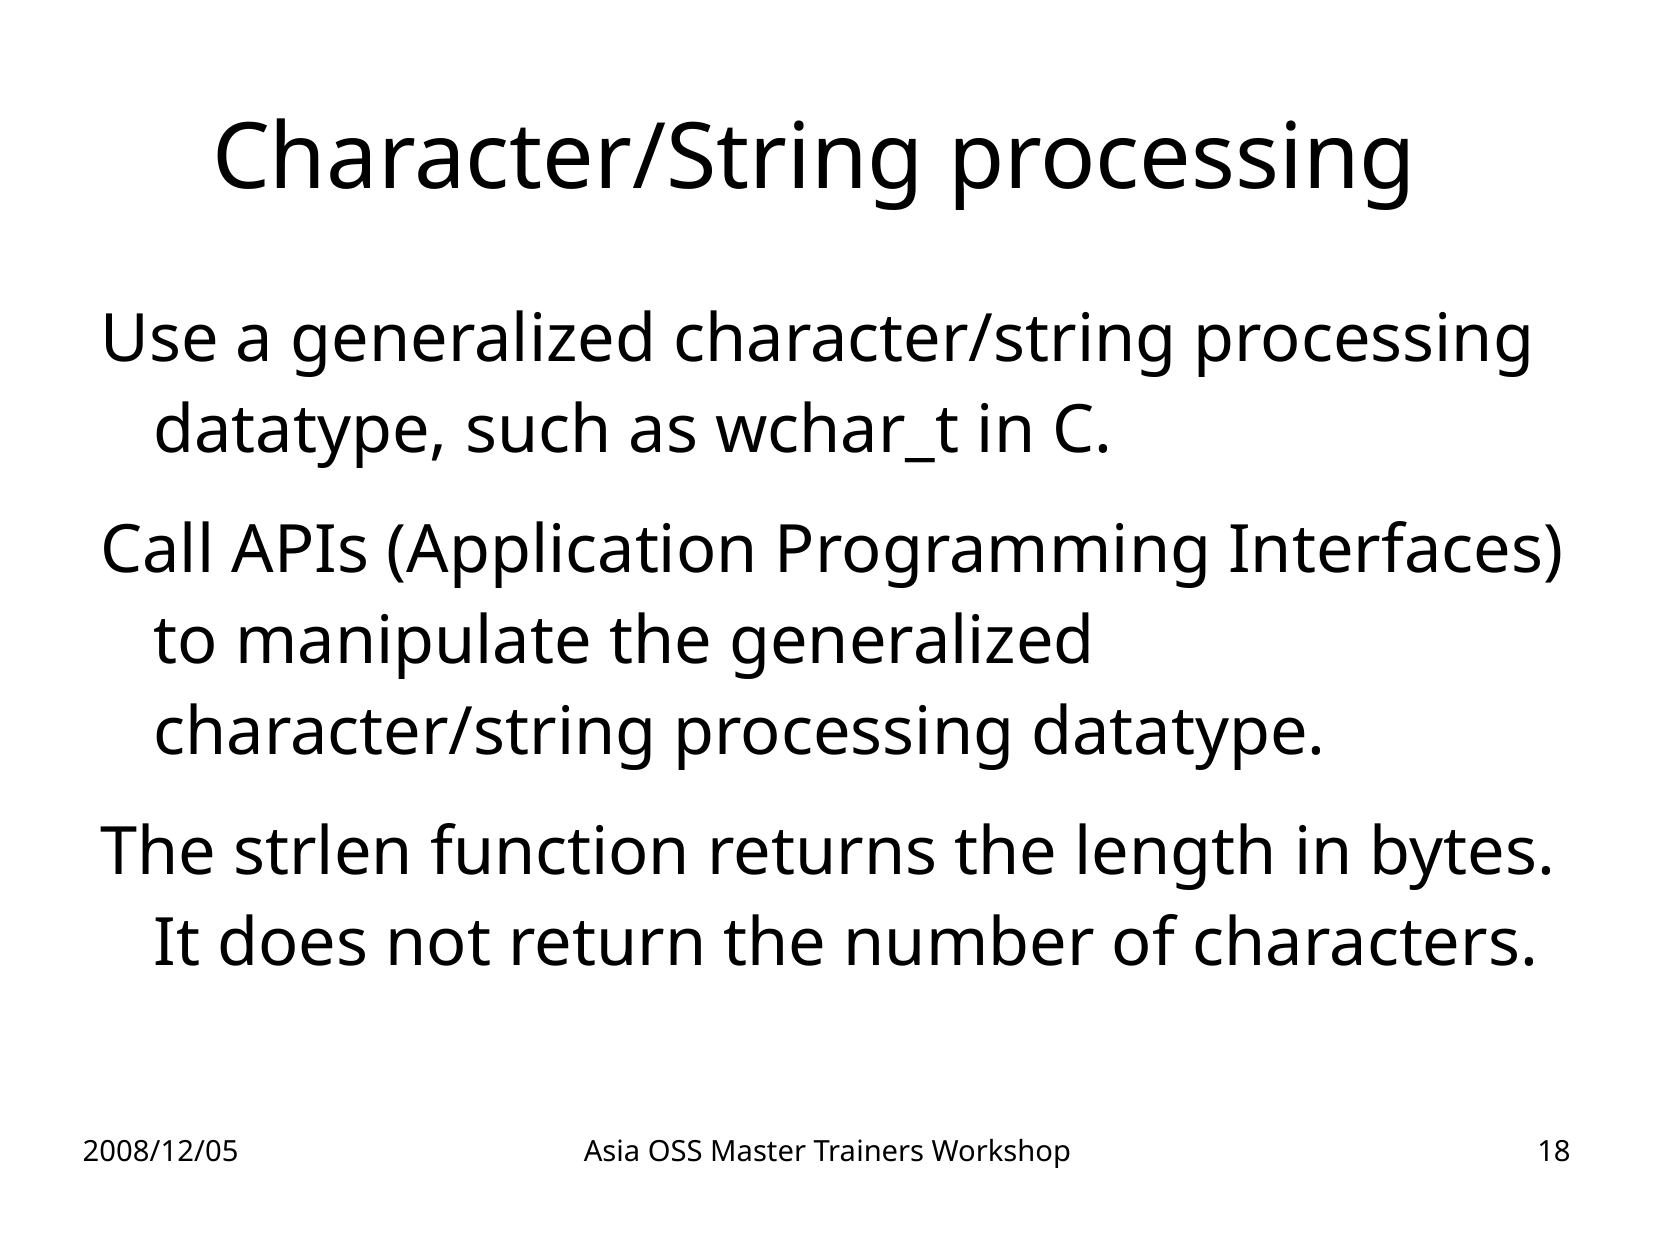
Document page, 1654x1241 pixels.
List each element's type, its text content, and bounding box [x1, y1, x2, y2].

list Use a generalized character/string processing datatype, such as wchar_t in C. Call APIs (Application Programming Interfaces) to manipulate the generalized character/string processing datatype. The strlen function returns the length in bytes. It does not return the number of characters. [82, 290, 1571, 1094]
title Character/String processing [82, 49, 1571, 257]
